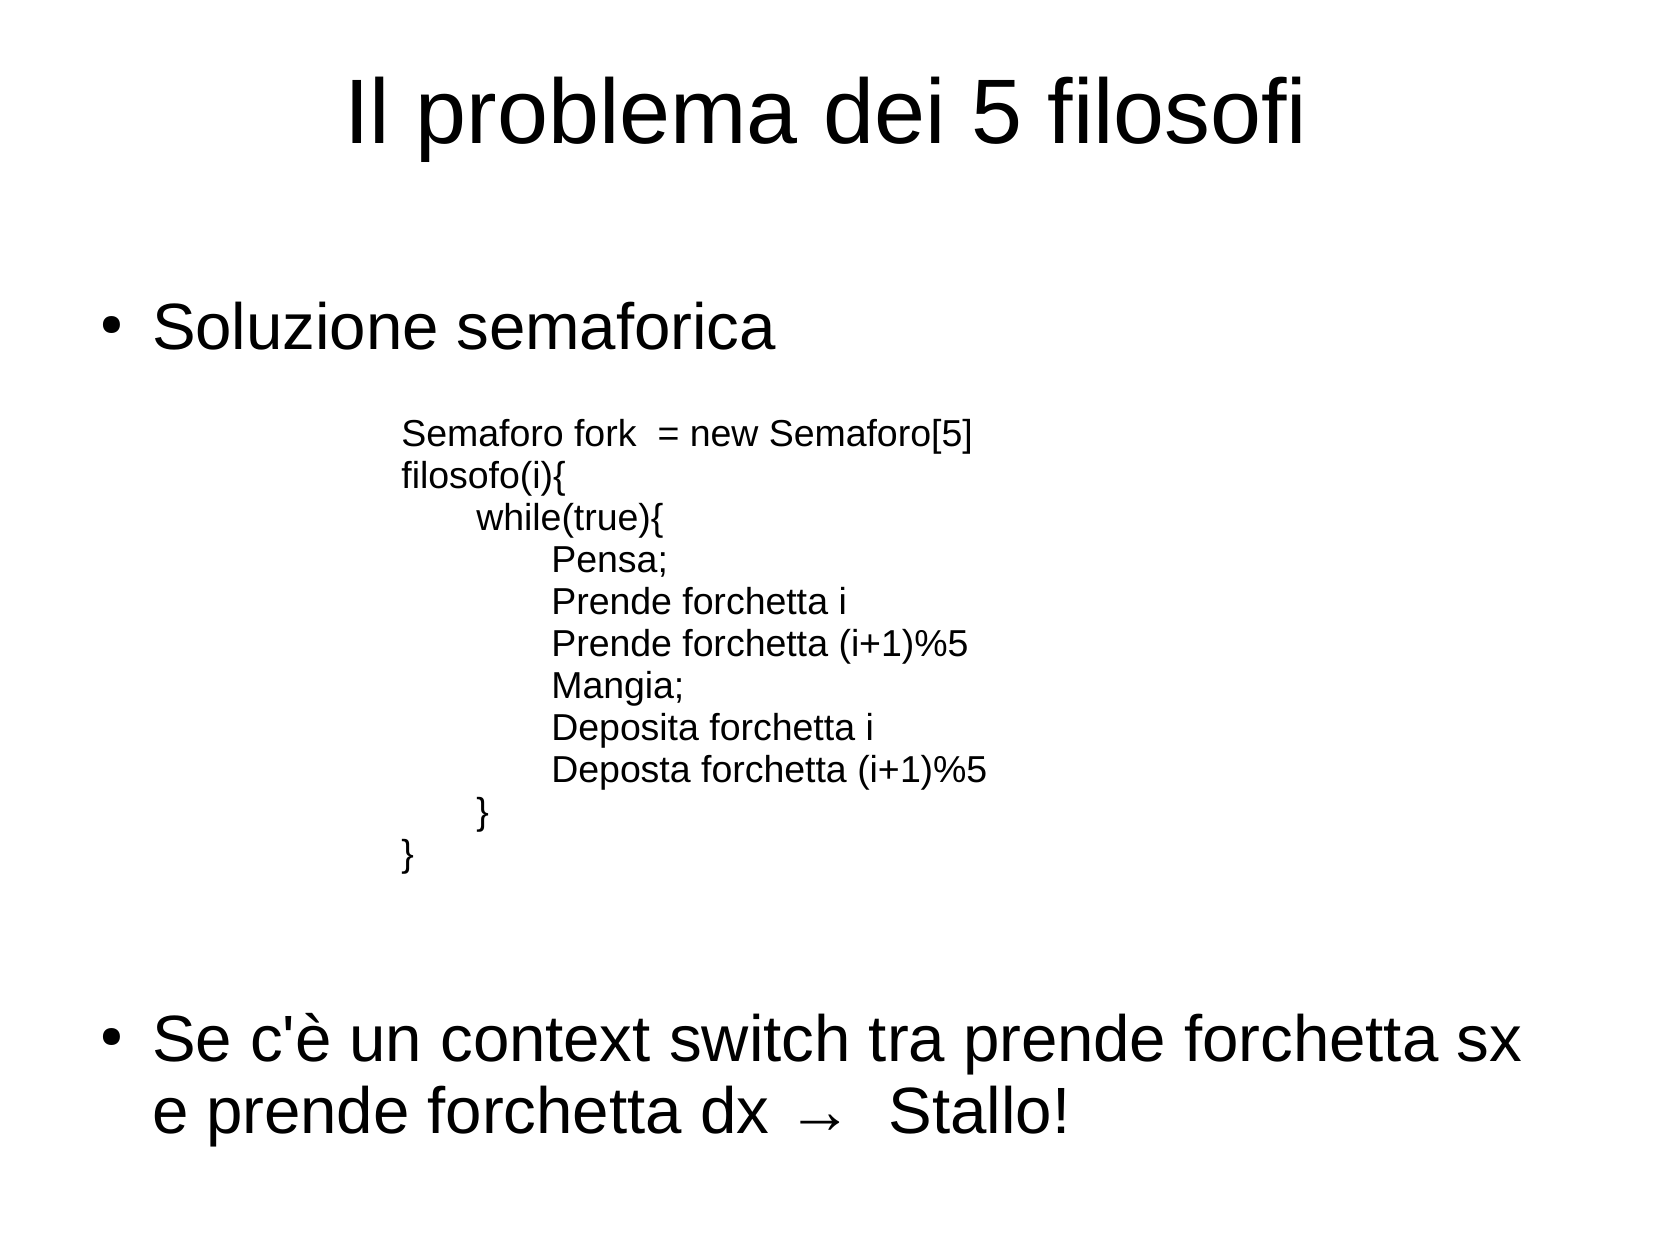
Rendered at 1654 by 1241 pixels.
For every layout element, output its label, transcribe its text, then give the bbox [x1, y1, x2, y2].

title Il problema dei 5 filosofi [82, 8, 1571, 216]
list Soluzione semaforica Se c'è un context switch tra prende forchetta sx e prende forchetta dx → Stallo! [82, 290, 1538, 1156]
text_box Semaforo fork = new Semaforo[5] filosofo(i){ while(true){ Pensa; Prende forchetta i Prende forchetta (i+1)%5 Mangia; Deposita forchetta i Deposta forchetta (i+1)%5 } } [386, 405, 1167, 882]
